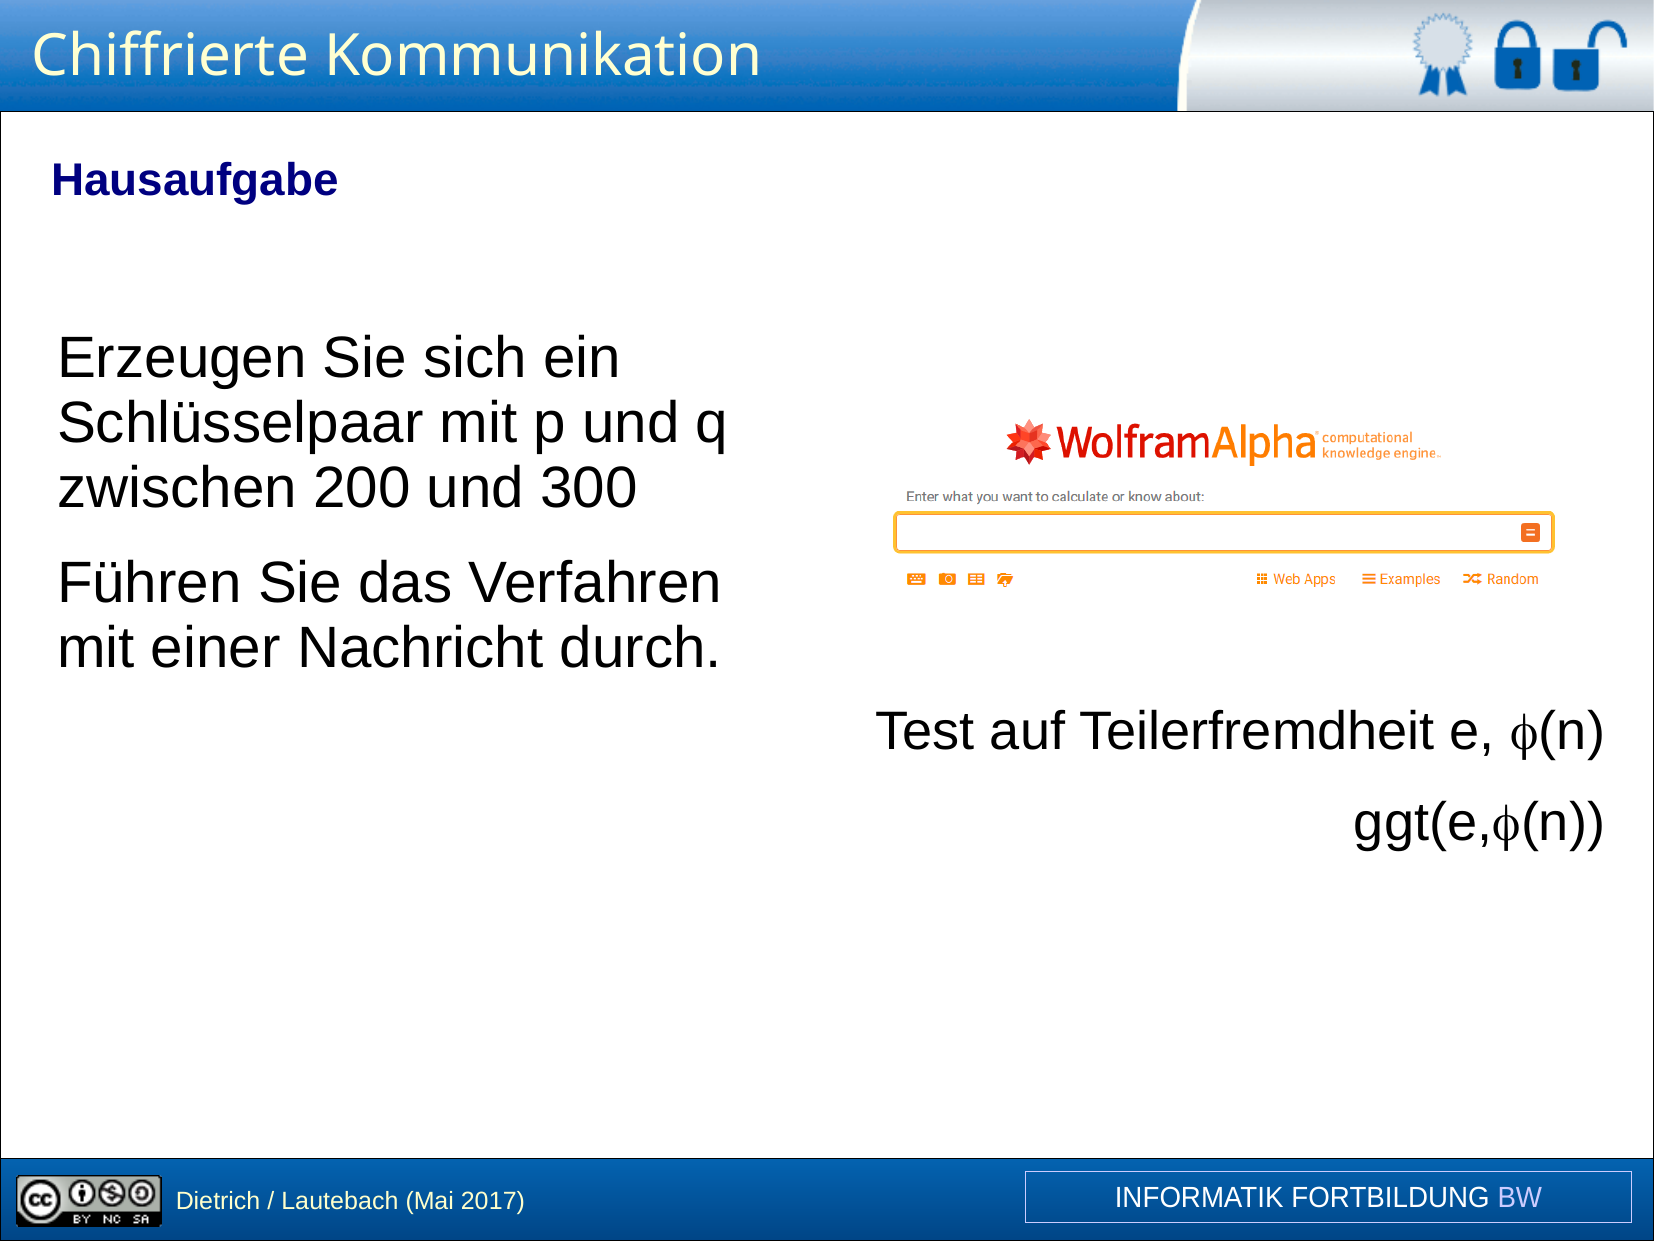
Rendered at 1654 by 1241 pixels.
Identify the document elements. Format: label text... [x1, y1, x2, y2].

text_box Hausaufgabe [36, 146, 1617, 214]
title Chiffrierte Kommunikation [31, 14, 1151, 92]
picture [0, 0, 1654, 111]
list Test auf Teilerfremdheit e, f(n) ggt(e,f(n)) [850, 700, 1606, 1044]
picture [16, 1175, 162, 1227]
picture [849, 385, 1606, 617]
list Erzeugen Sie sich ein Schlüsselpaar mit p und q zwischen 200 und 300 Führen Sie das Verfahren mit einer Nachricht durch. [57, 325, 813, 1045]
